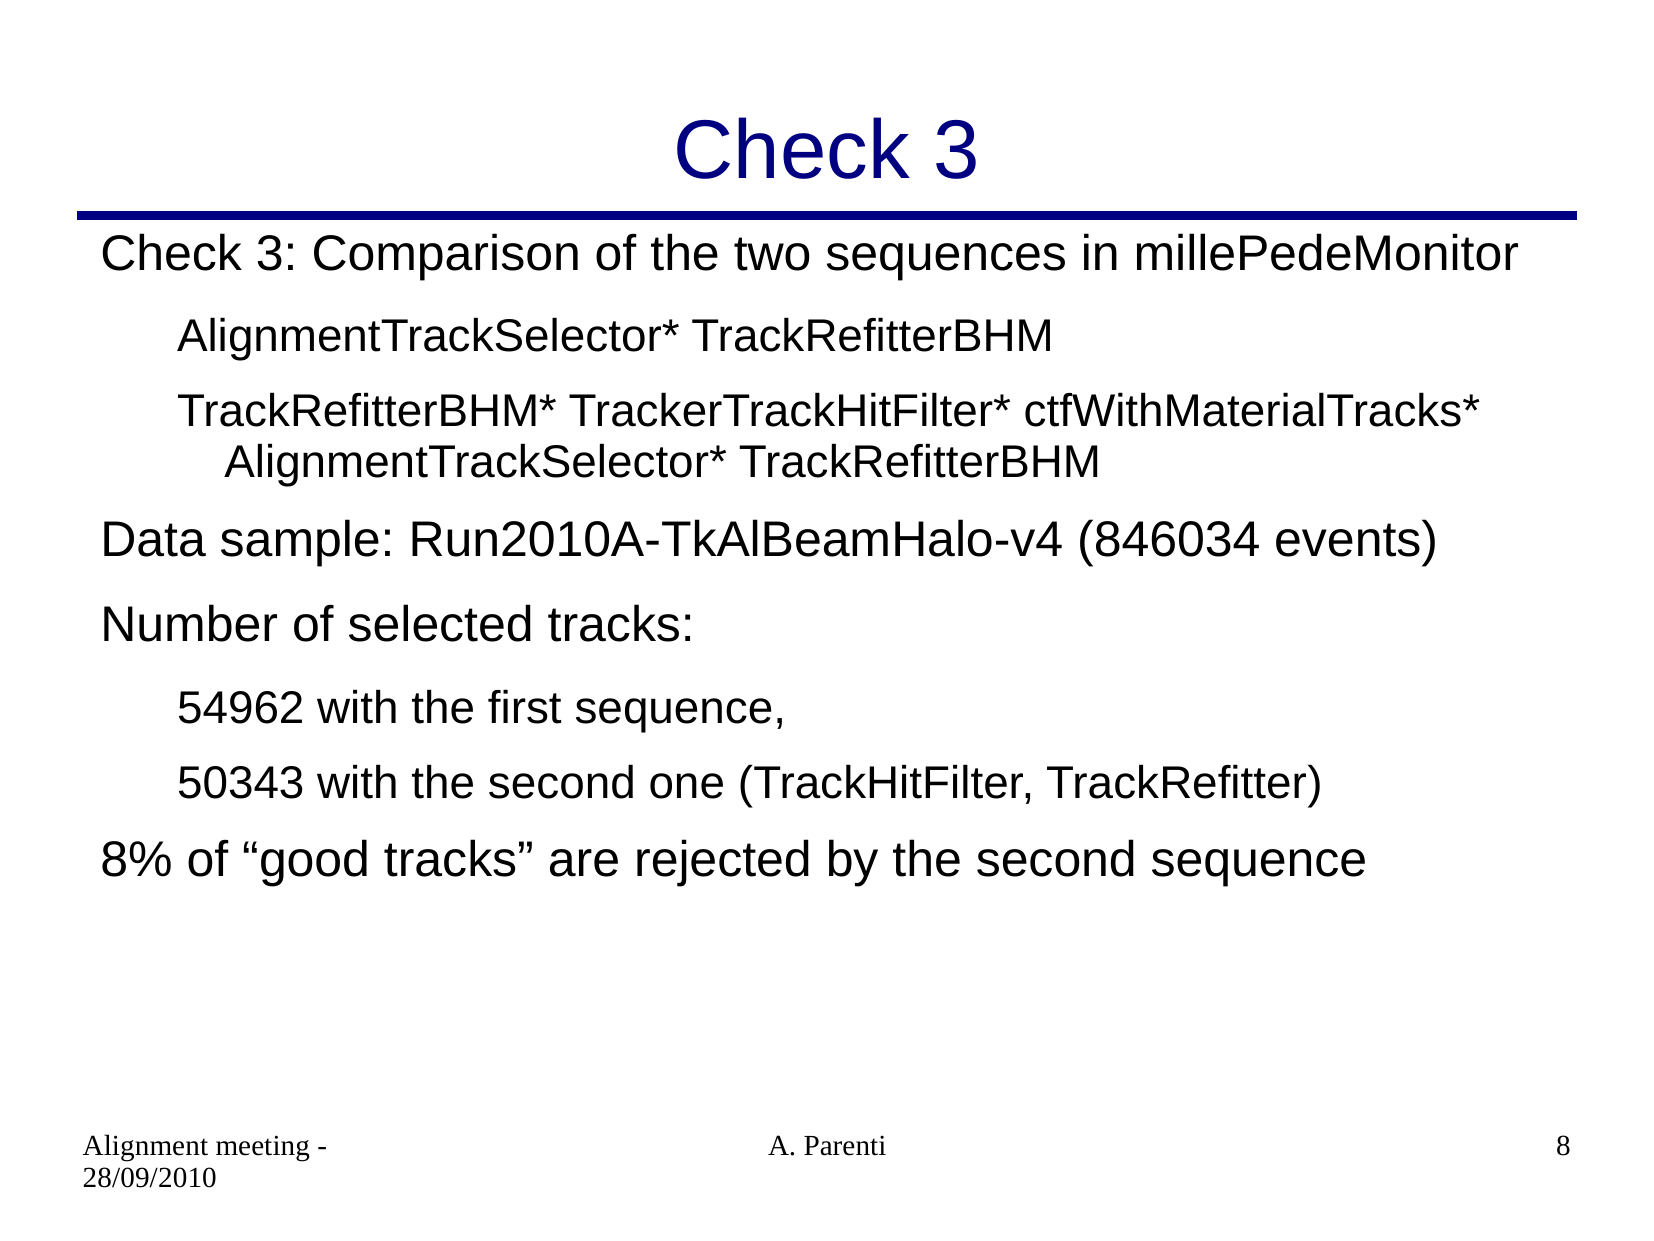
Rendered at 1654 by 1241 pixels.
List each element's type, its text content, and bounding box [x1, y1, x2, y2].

list Check 3: Comparison of the two sequences in millePedeMonitor AlignmentTrackSelector* TrackRefitterBHM TrackRefitterBHM* TrackerTrackHitFilter* ctfWithMaterialTracks* AlignmentTrackSelector* TrackRefitterBHM Data sample: Run2010A-TkAlBeamHalo-v4 (846034 events) Number of selected tracks: 54962 with the first sequence, 50343 with the second one (TrackHitFilter, TrackRefitter) 8% of “good tracks” are rejected by the second sequence [82, 225, 1571, 1094]
title Check 3 [82, 75, 1571, 225]
